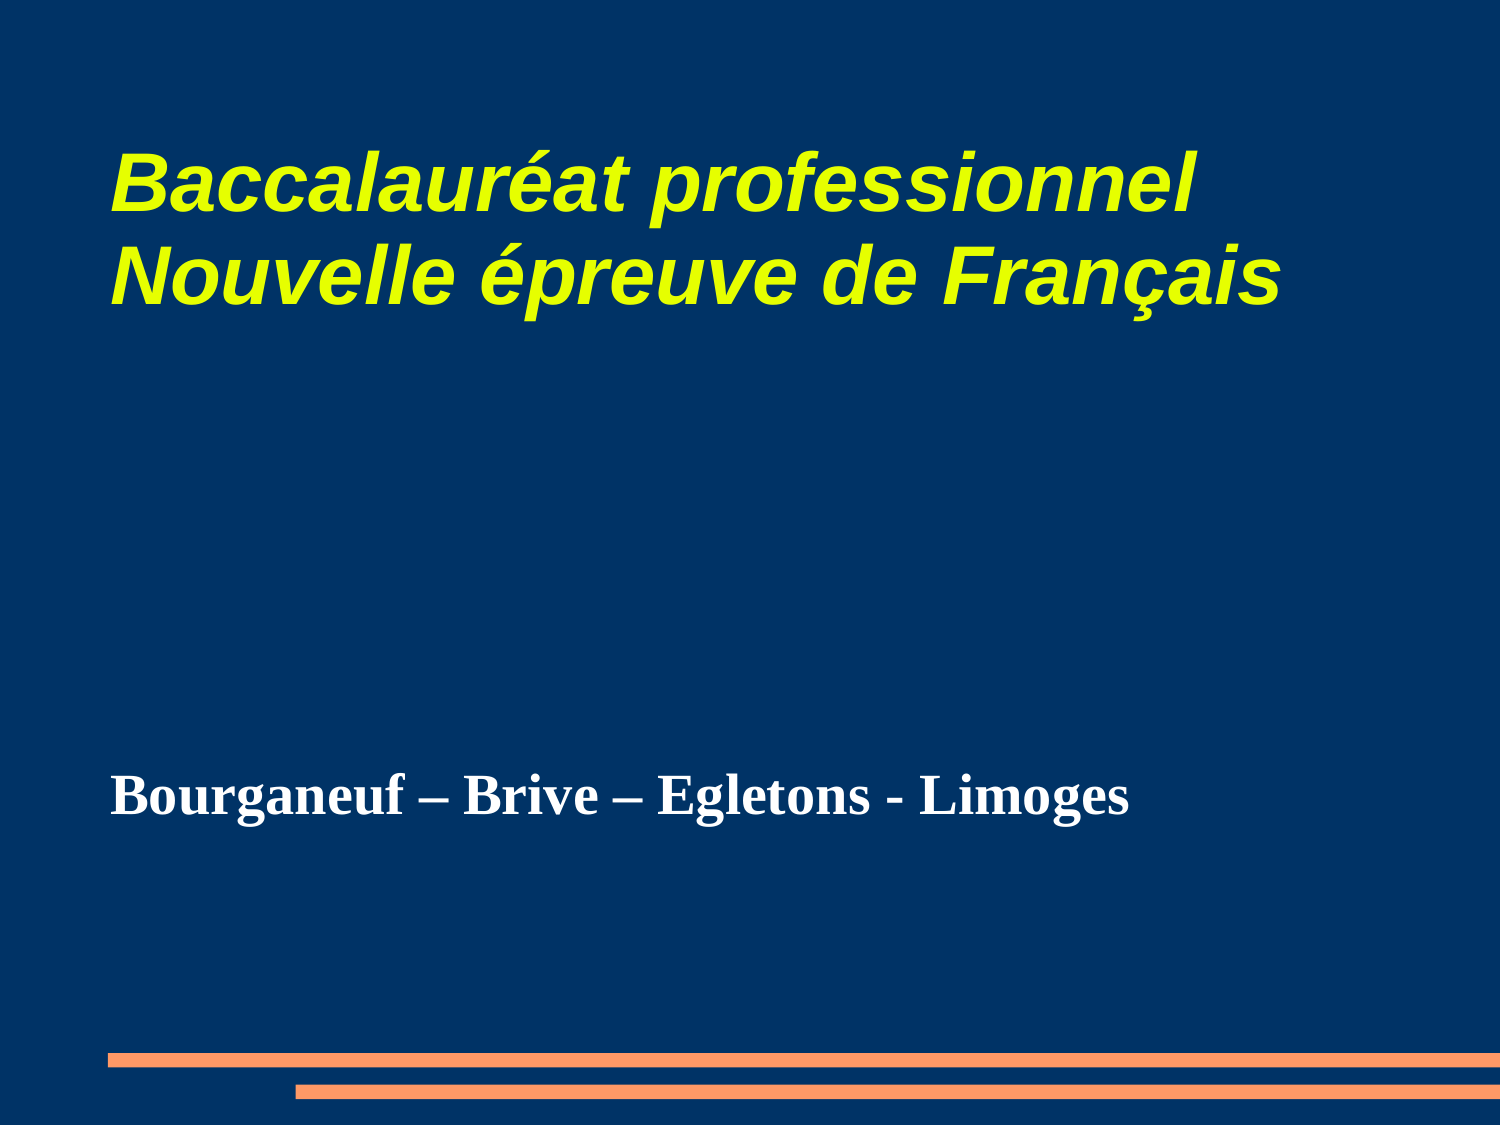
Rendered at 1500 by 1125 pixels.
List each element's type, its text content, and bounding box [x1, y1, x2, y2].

list Bourganeuf – Brive – Egletons - Limoges [110, 292, 1416, 1027]
title Baccalauréat professionnel Nouvelle épreuve de Français [110, 0, 1392, 292]
